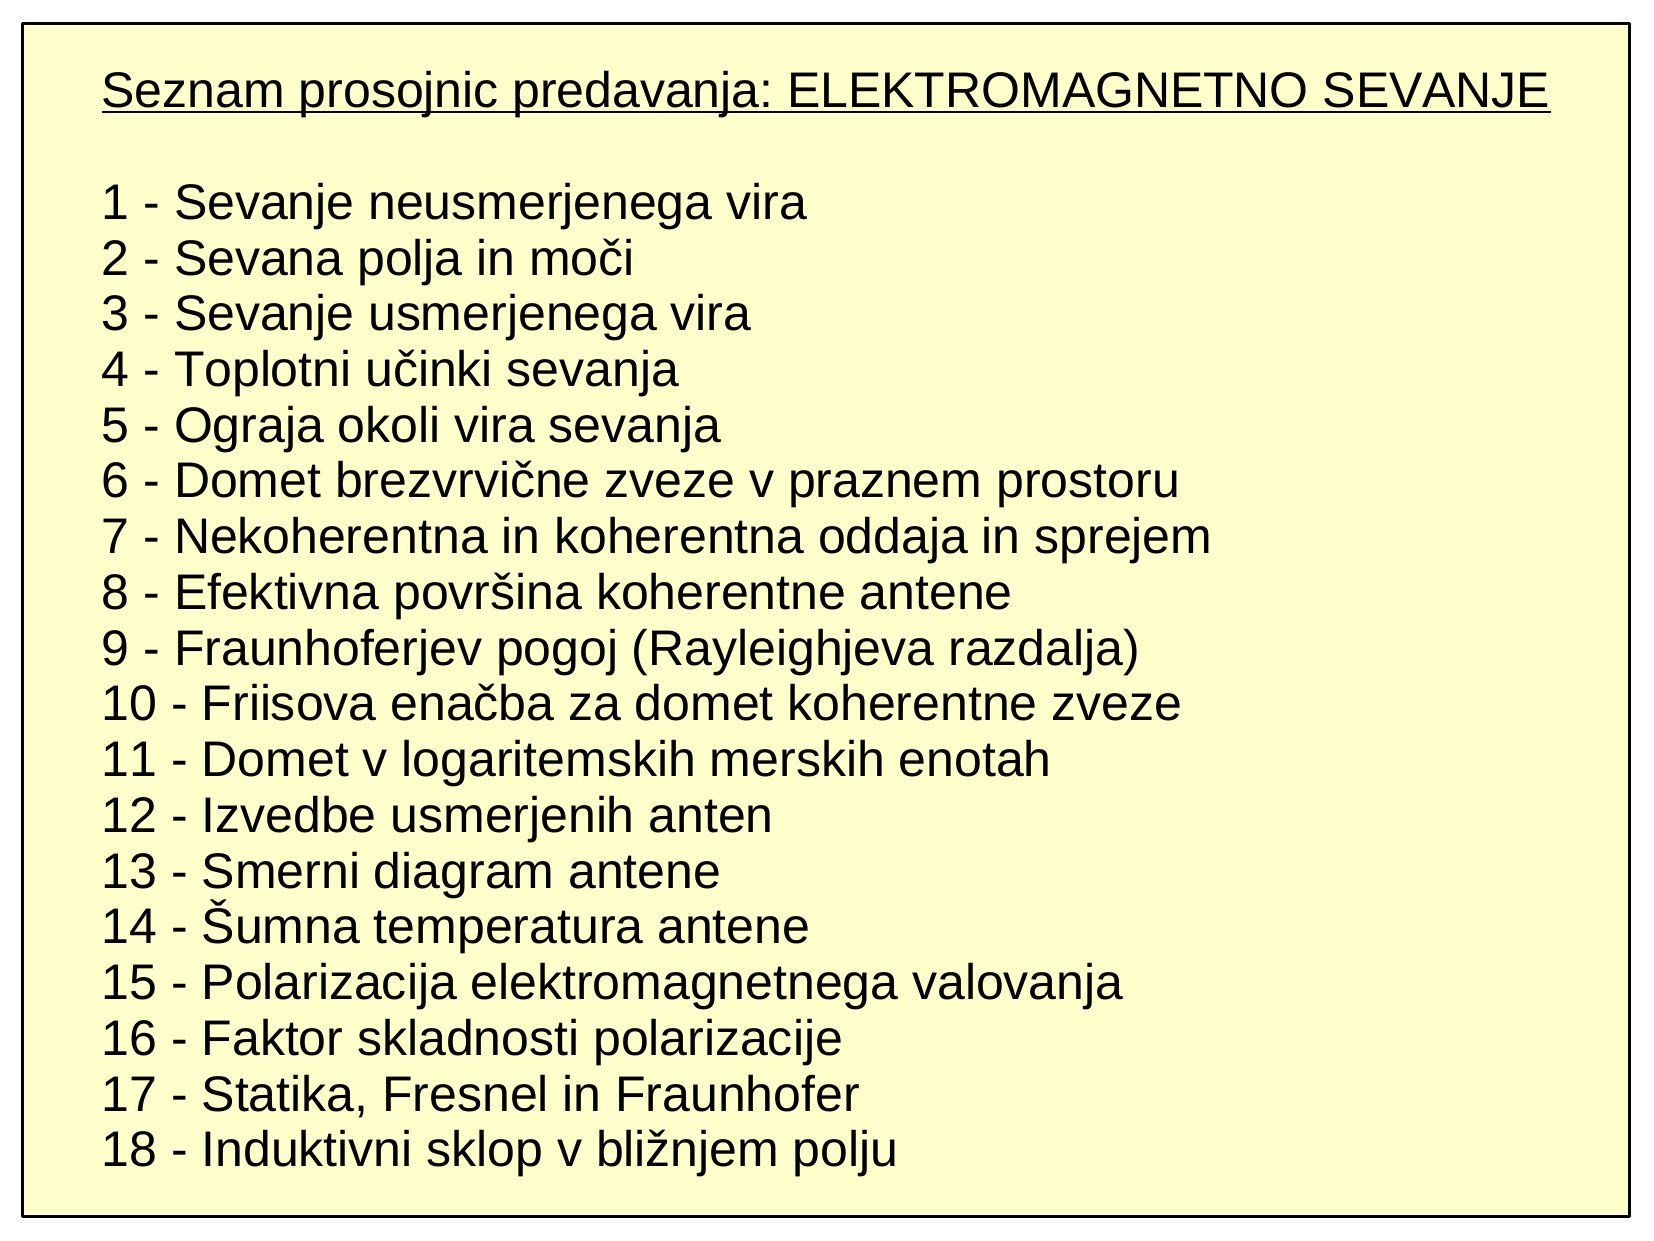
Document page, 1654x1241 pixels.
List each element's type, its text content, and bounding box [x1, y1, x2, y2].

text_box Seznam prosojnic predavanja: ELEKTROMAGNETNO SEVANJE 1 - Sevanje neusmerjenega vira 2 - Sevana polja in moči 3 - Sevanje usmerjenega vira 4 - Toplotni učinki sevanja 5 - Ograja okoli vira sevanja 6 - Domet brezvrvične zveze v praznem prostoru 7 - Nekoherentna in koherentna oddaja in sprejem 8 - Efektivna površina koherentne antene 9 - Fraunhoferjev pogoj (Rayleighjeva razdalja) 10 - Friisova enačba za domet koherentne zveze 11 - Domet v logaritemskih merskih enotah 12 - Izvedbe usmerjenih anten 13 - Smerni diagram antene 14 - Šumna temperatura antene 15 - Polarizacija elektromagnetnega valovanja 16 - Faktor skladnosti polarizacije 17 - Statika, Fresnel in Fraunhofer 18 - Induktivni sklop v bližnjem polju [22, 23, 1630, 1217]
